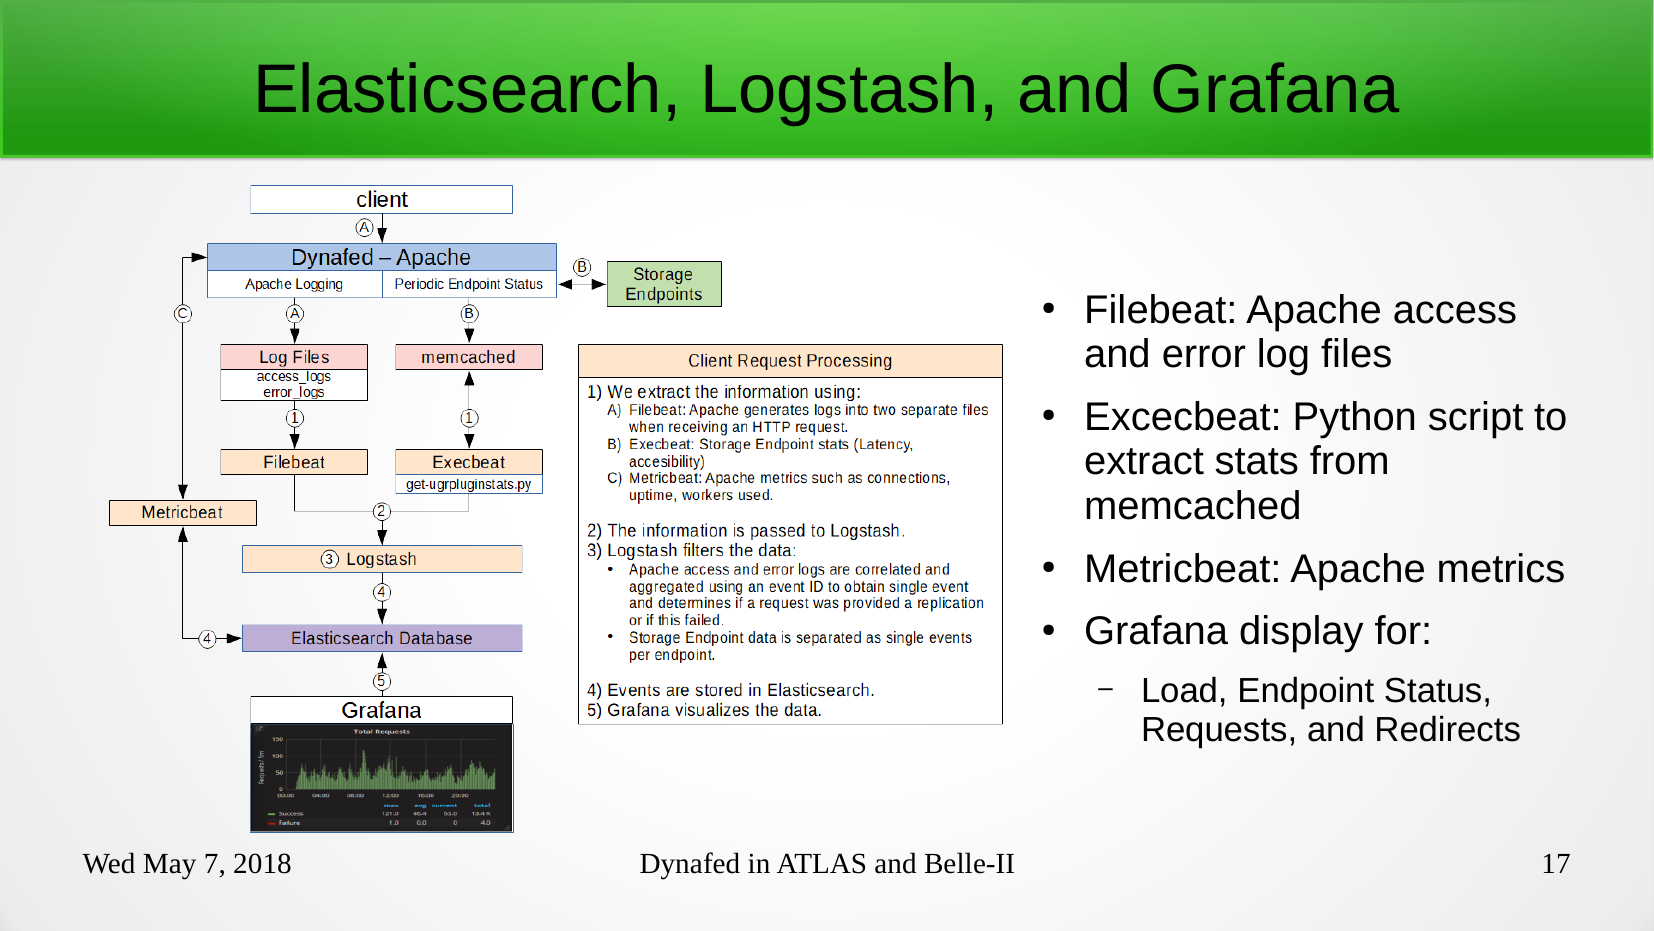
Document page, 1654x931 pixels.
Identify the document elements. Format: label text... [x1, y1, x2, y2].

picture [100, 153, 1006, 857]
list Filebeat: Apache access and error log files Excecbeat: Python script to extract stats from memcached Metricbeat: Apache metrics Grafana display for: Load, Endpoint Status, Requests, and Redirects [1027, 224, 1571, 764]
title Elasticsearch, Logstash, and Grafana [82, 35, 1571, 142]
